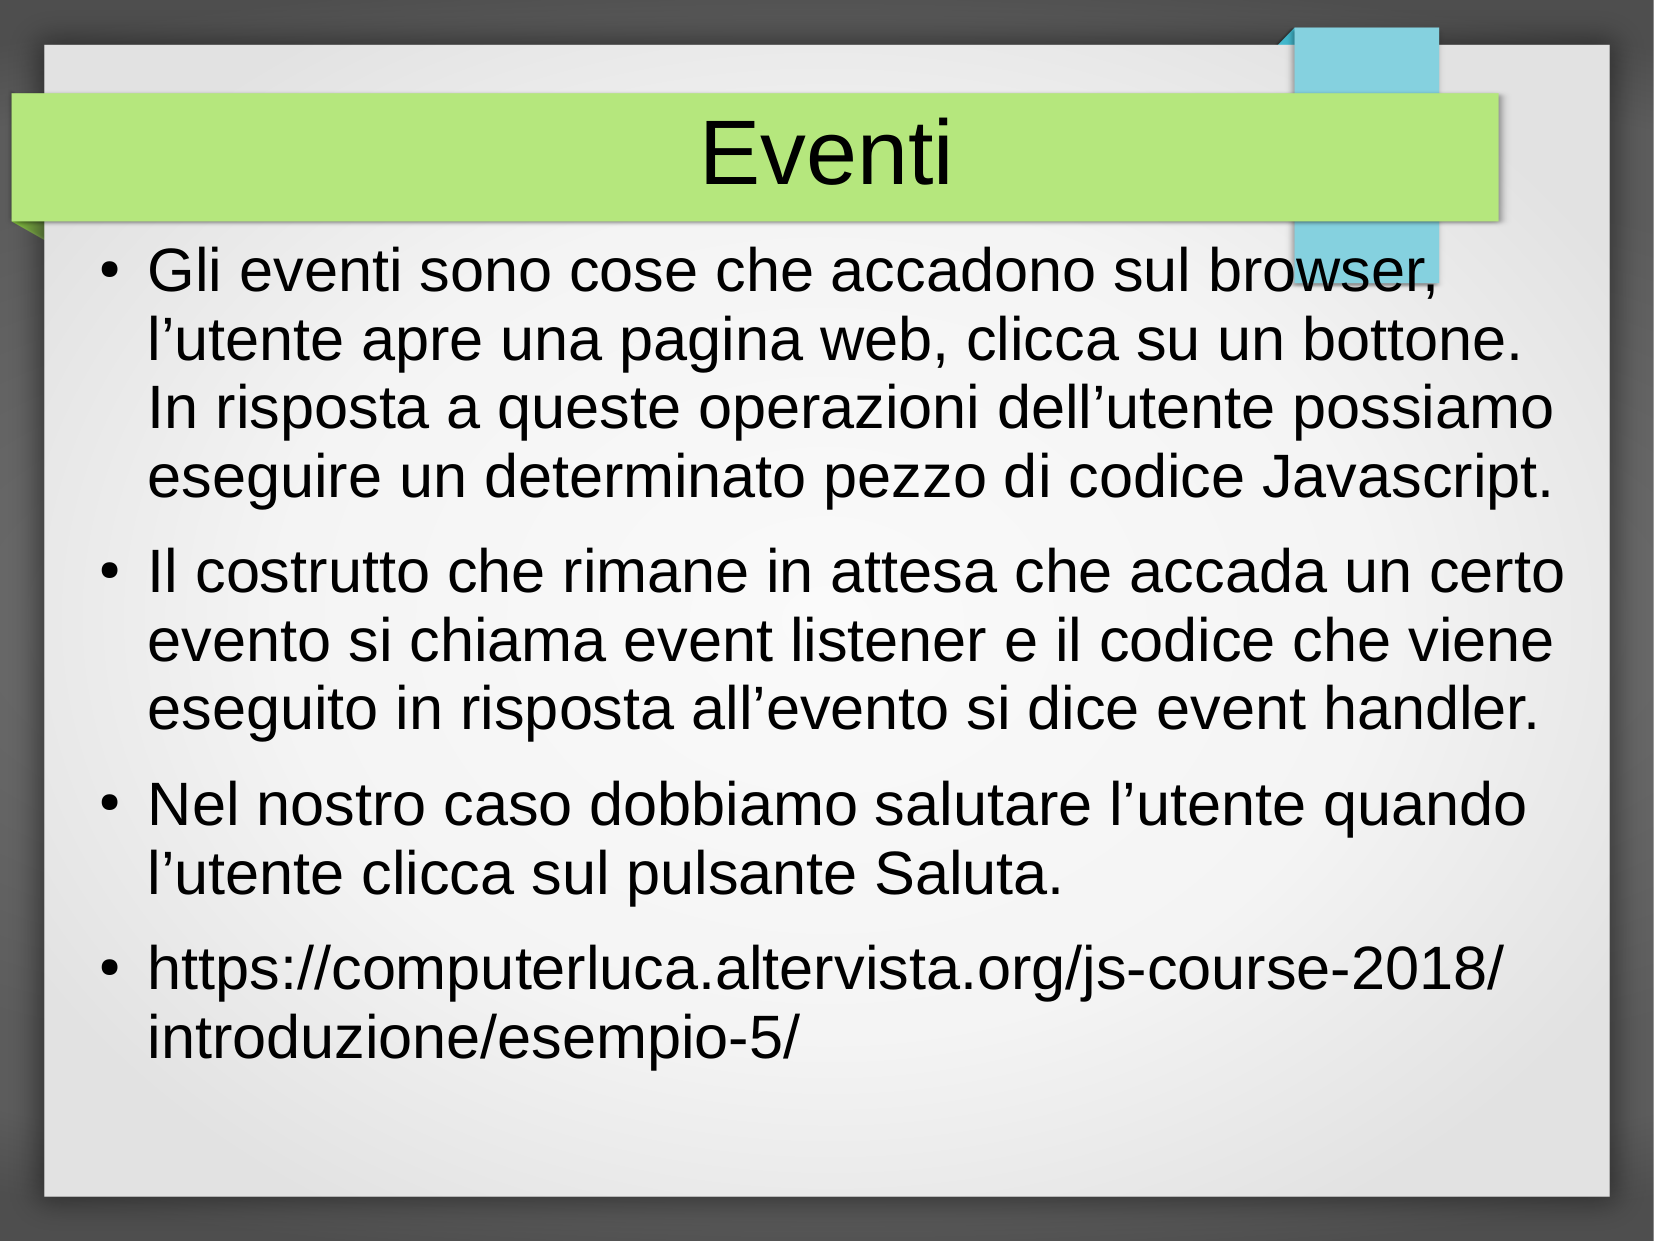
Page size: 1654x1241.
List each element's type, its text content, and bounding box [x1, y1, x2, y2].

title Eventi [82, 49, 1571, 236]
picture [0, 0, 1654, 1241]
list Gli eventi sono cose che accadono sul browser, l’utente apre una pagina web, clicca su un bottone. In risposta a queste operazioni dell’utente possiamo eseguire un determinato pezzo di codice Javascript. Il costrutto che rimane in attesa che accada un certo evento si chiama event listener e il codice che viene eseguito in risposta all’evento si dice event handler. Nel nostro caso dobbiamo salutare l’utente quando l’utente clicca sul pulsante Saluta. https://computerluca.altervista.org/js-course-2018/introduzione/esempio-5/ [82, 236, 1571, 1170]
